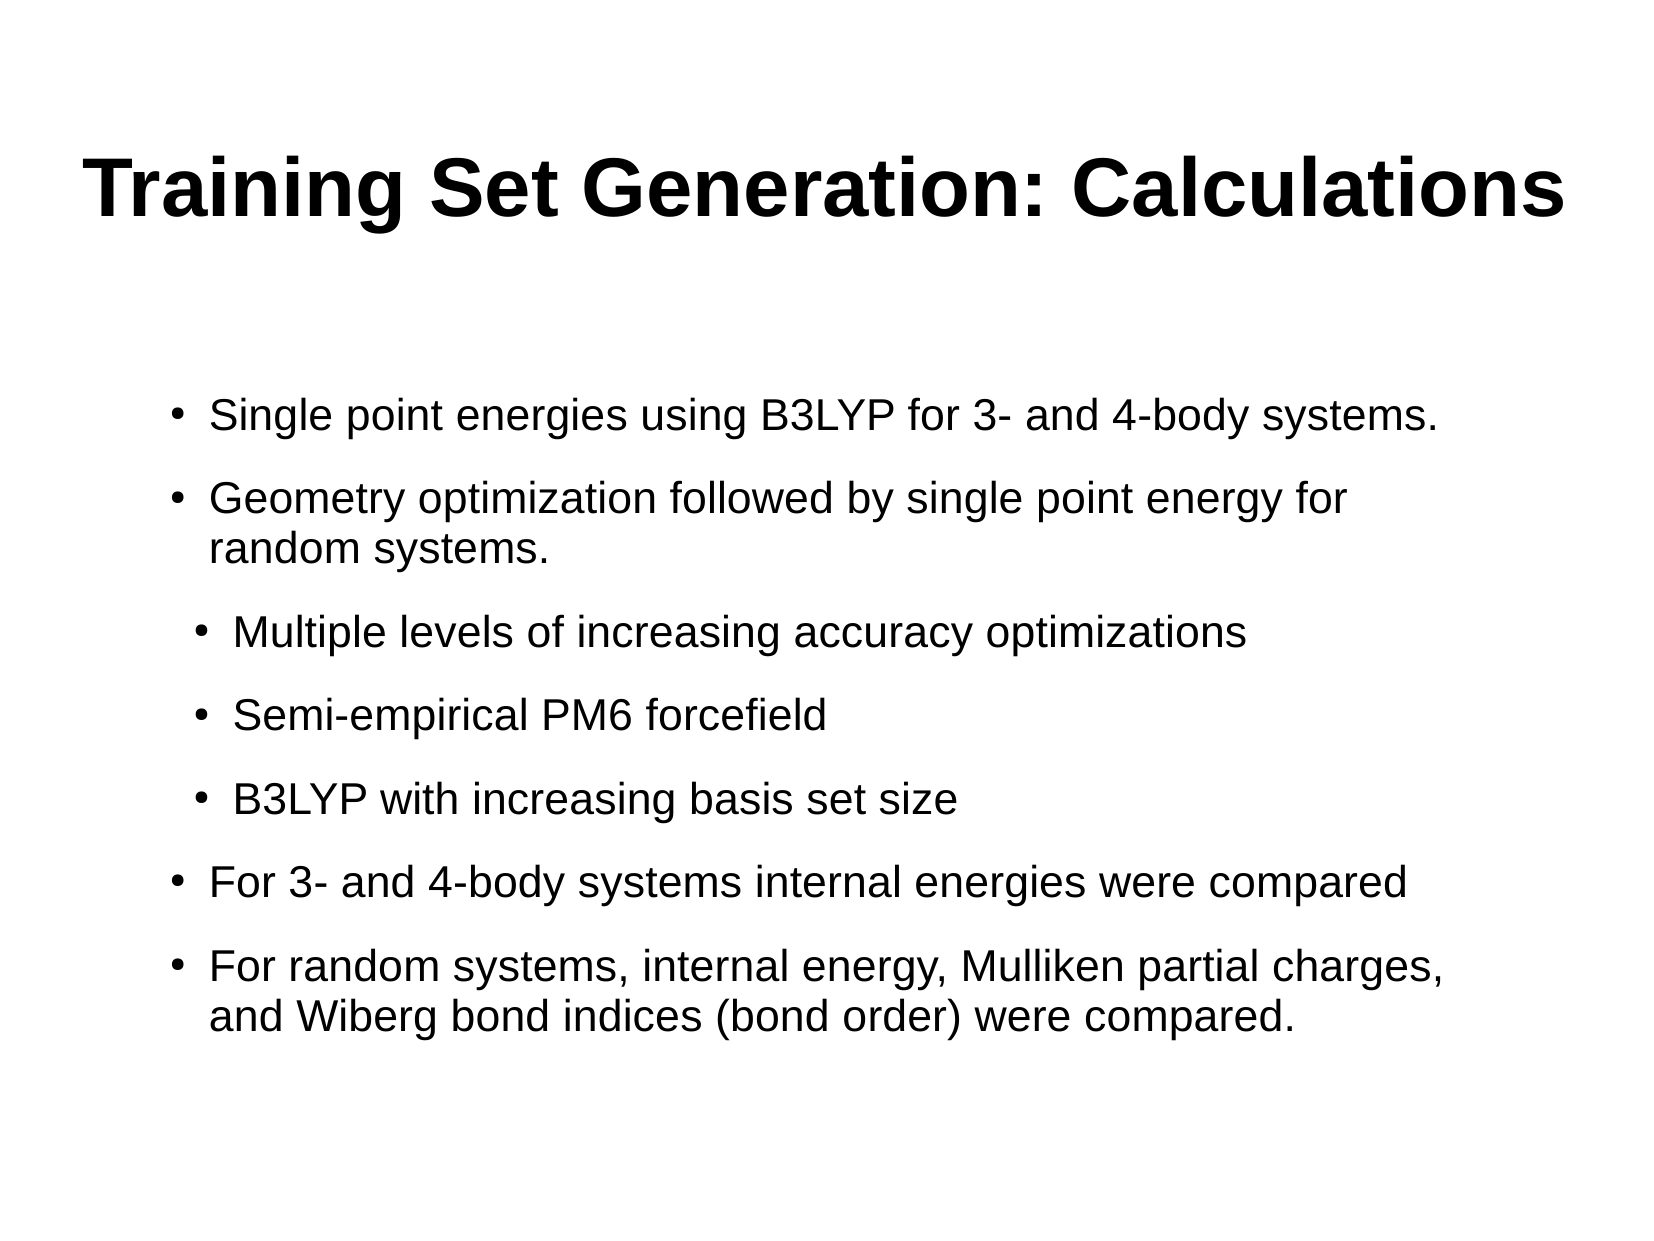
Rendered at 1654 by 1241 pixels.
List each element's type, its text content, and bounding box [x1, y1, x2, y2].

title Training Set Generation: Calculations [37, 30, 1613, 344]
list Single point energies using B3LYP for 3- and 4-body systems. Geometry optimization followed by single point energy for random systems. Multiple levels of increasing accuracy optimizations Semi-empirical PM6 forcefield B3LYP with increasing basis set size For 3- and 4-body systems internal energies were compared For random systems, internal energy, Mulliken partial charges, and Wiberg bond indices (bond order) were compared. [161, 343, 1493, 1087]
